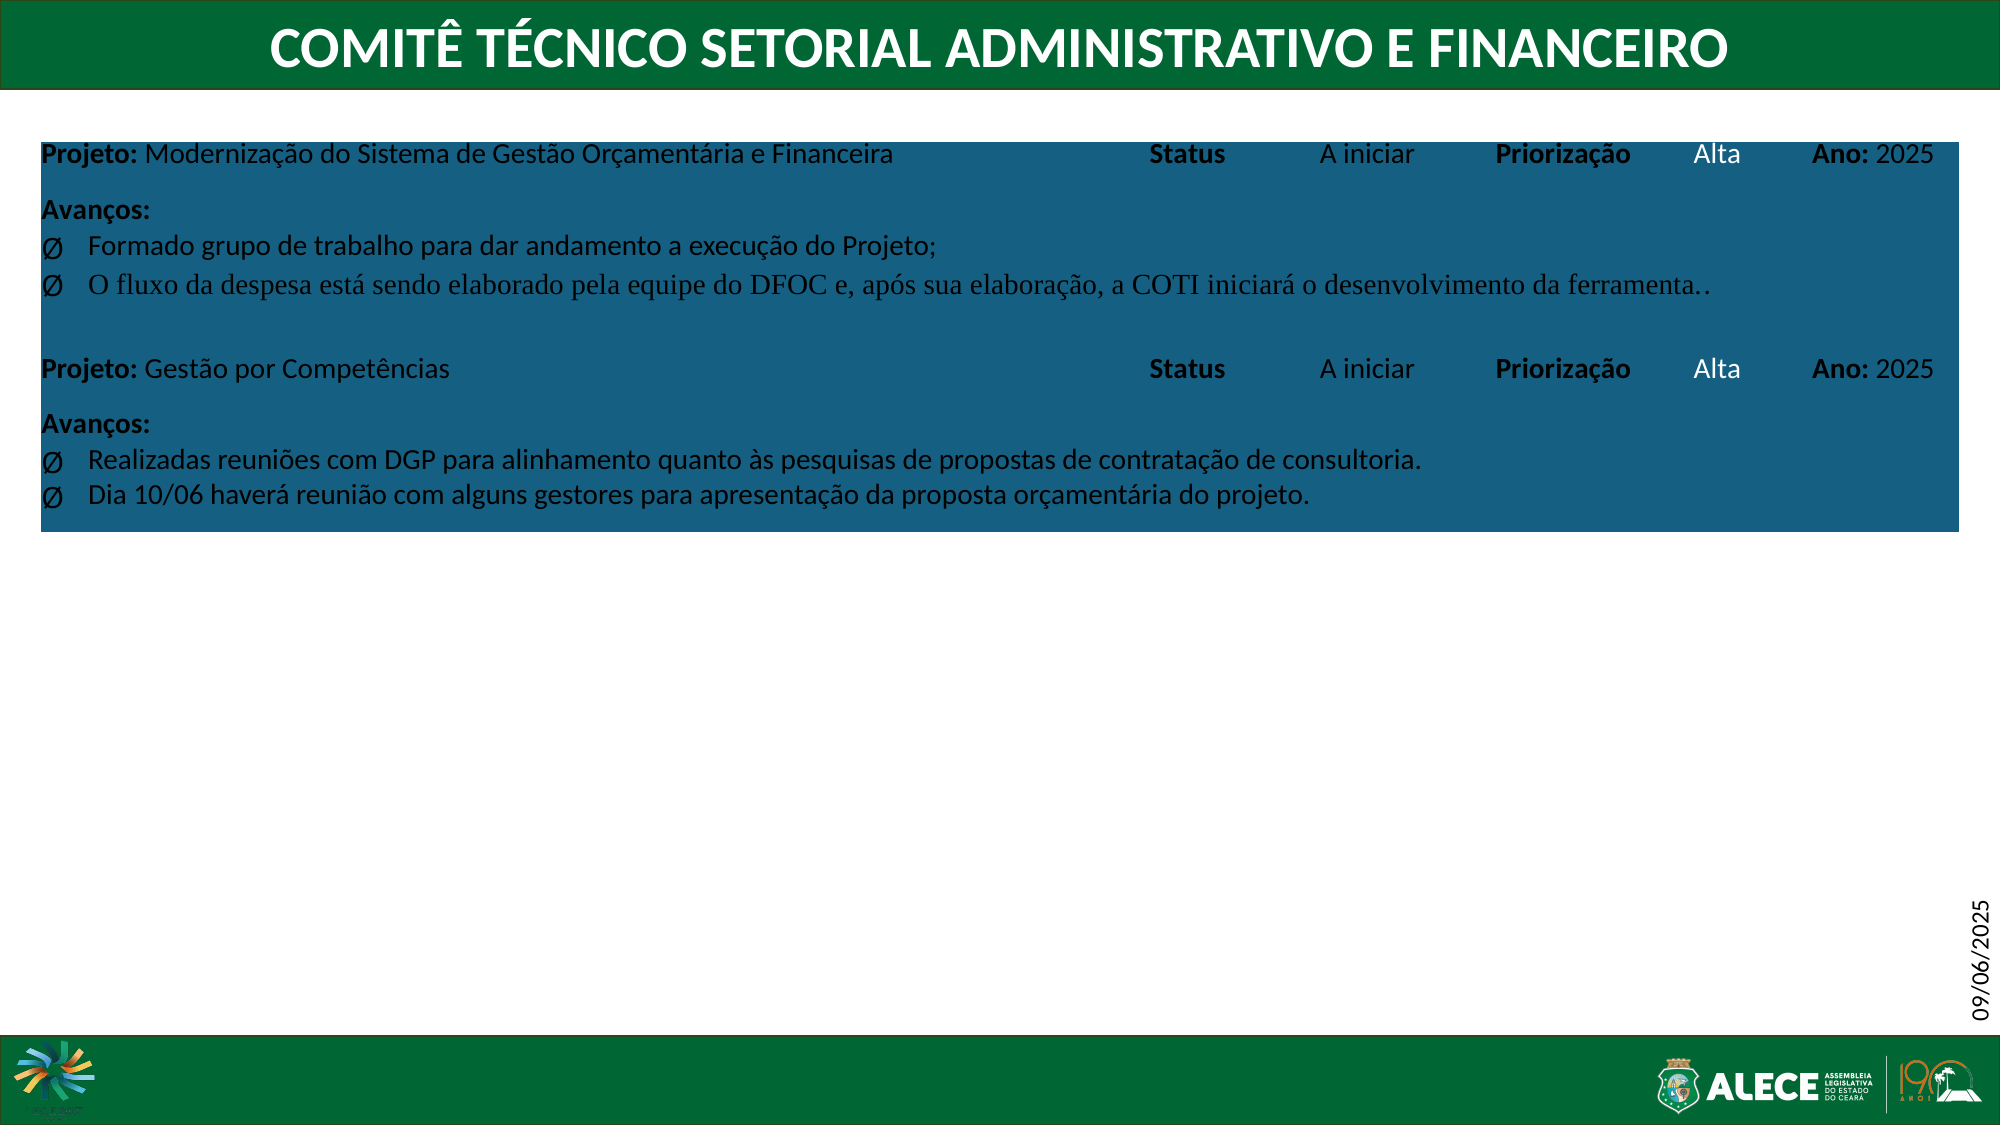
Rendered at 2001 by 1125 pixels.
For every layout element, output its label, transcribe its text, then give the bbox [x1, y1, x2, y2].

table_cell Priorização [1480, 356, 1647, 412]
table_header A iniciar [1255, 142, 1480, 198]
picture [1625, 982, 2000, 1125]
table_cell Projeto: Gestão por Competências [41, 356, 1121, 412]
table_header Status [1121, 142, 1255, 198]
table_cell Ano: 2025 [1788, 356, 1959, 412]
table_cell Avanços: Realizadas reuniões com DGP para alinhamento quanto às pesquisas de propostas de contratação de consultoria. Dia 10/06 haverá reunião com alguns gestores para apresentação da proposta orçamentária do projeto. [41, 412, 1959, 532]
table_header Projeto: Modernização do Sistema de Gestão Orçamentária e Financeira [41, 142, 1121, 198]
table_cell Alta [1647, 356, 1788, 412]
table_cell Status [1121, 356, 1255, 412]
table_header Ano: 2025 [1788, 142, 1959, 198]
table_cell A iniciar [1255, 356, 1480, 412]
text_box 09/06/2025 [1956, 883, 2000, 1037]
table_header Alta [1647, 142, 1788, 198]
table_cell Avanços: Formado grupo de trabalho para dar andamento a execução do Projeto; O fluxo da despesa está sendo elaborado pela equipe do DFOC e, após sua elaboração, a COTI iniciará o desenvolvimento da ferramenta.. [41, 198, 1959, 356]
text_box [0, 1036, 1625, 1125]
text_box COMITÊ TÉCNICO SETORIAL ADMINISTRATIVO E FINANCEIRO [0, 0, 2000, 89]
table_header Priorização [1480, 142, 1647, 198]
